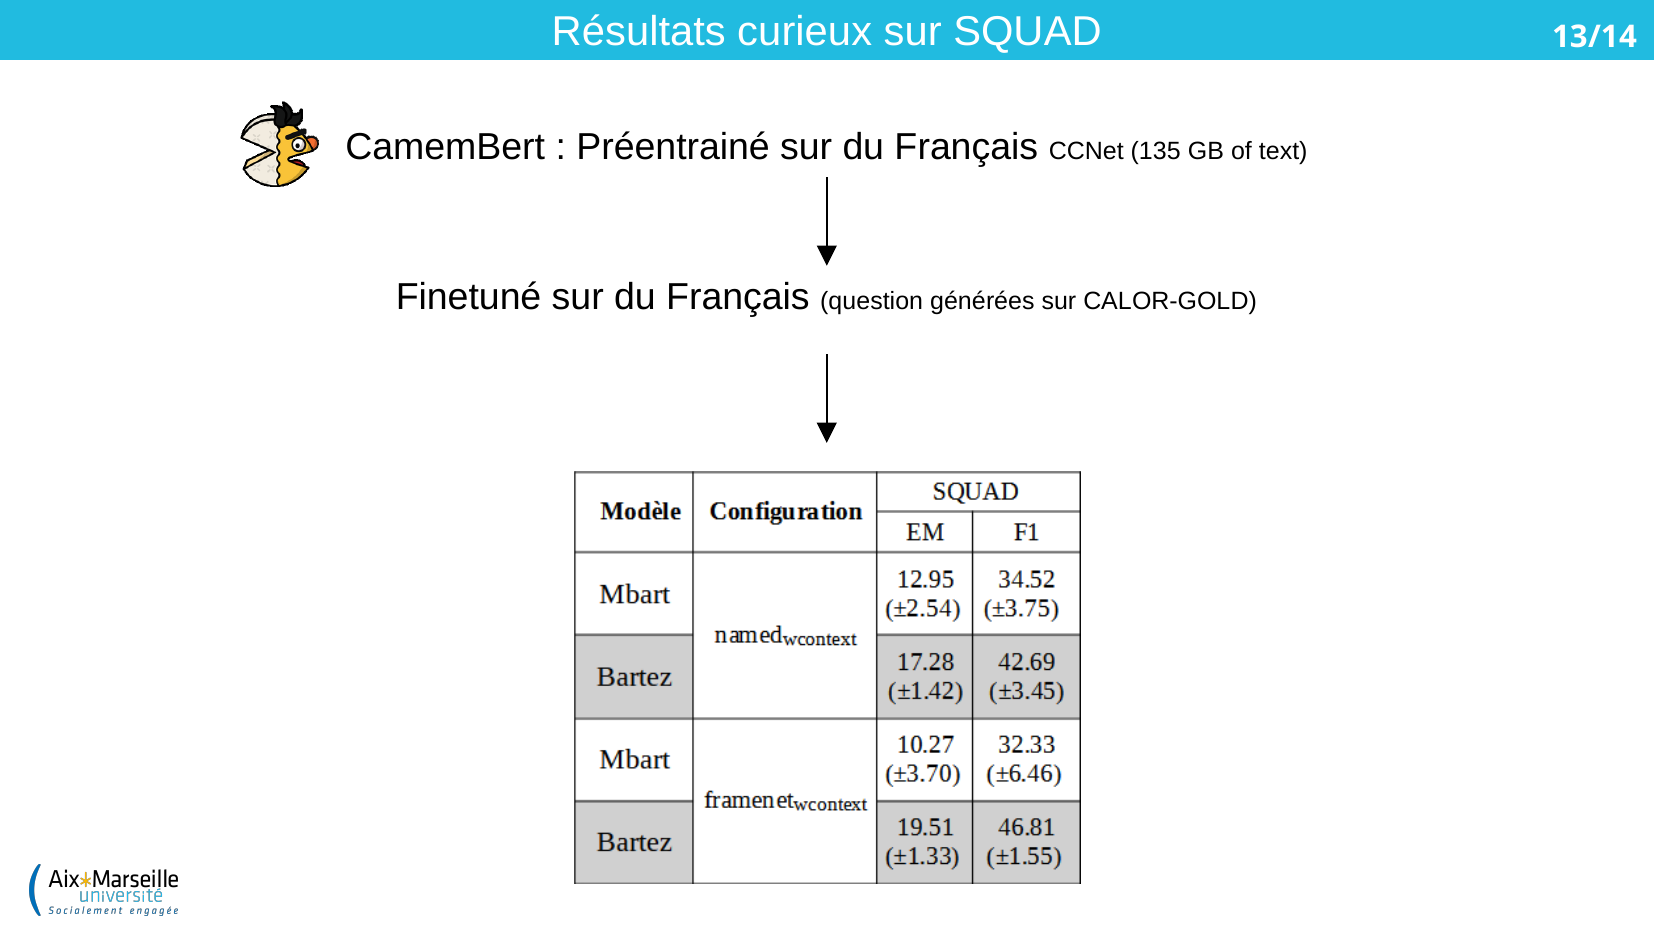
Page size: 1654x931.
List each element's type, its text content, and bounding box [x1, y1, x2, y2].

text_box CamemBert : Préentrainé sur du Français CCNet (135 GB of text) [317, 118, 1337, 203]
picture [29, 864, 178, 916]
picture [573, 471, 1081, 884]
picture [236, 100, 323, 188]
text_box Résultats curieux sur SQUAD [0, 0, 1654, 62]
text_box Finetuné sur du Français (question générées sur CALOR-GOLD) [339, 267, 1314, 353]
